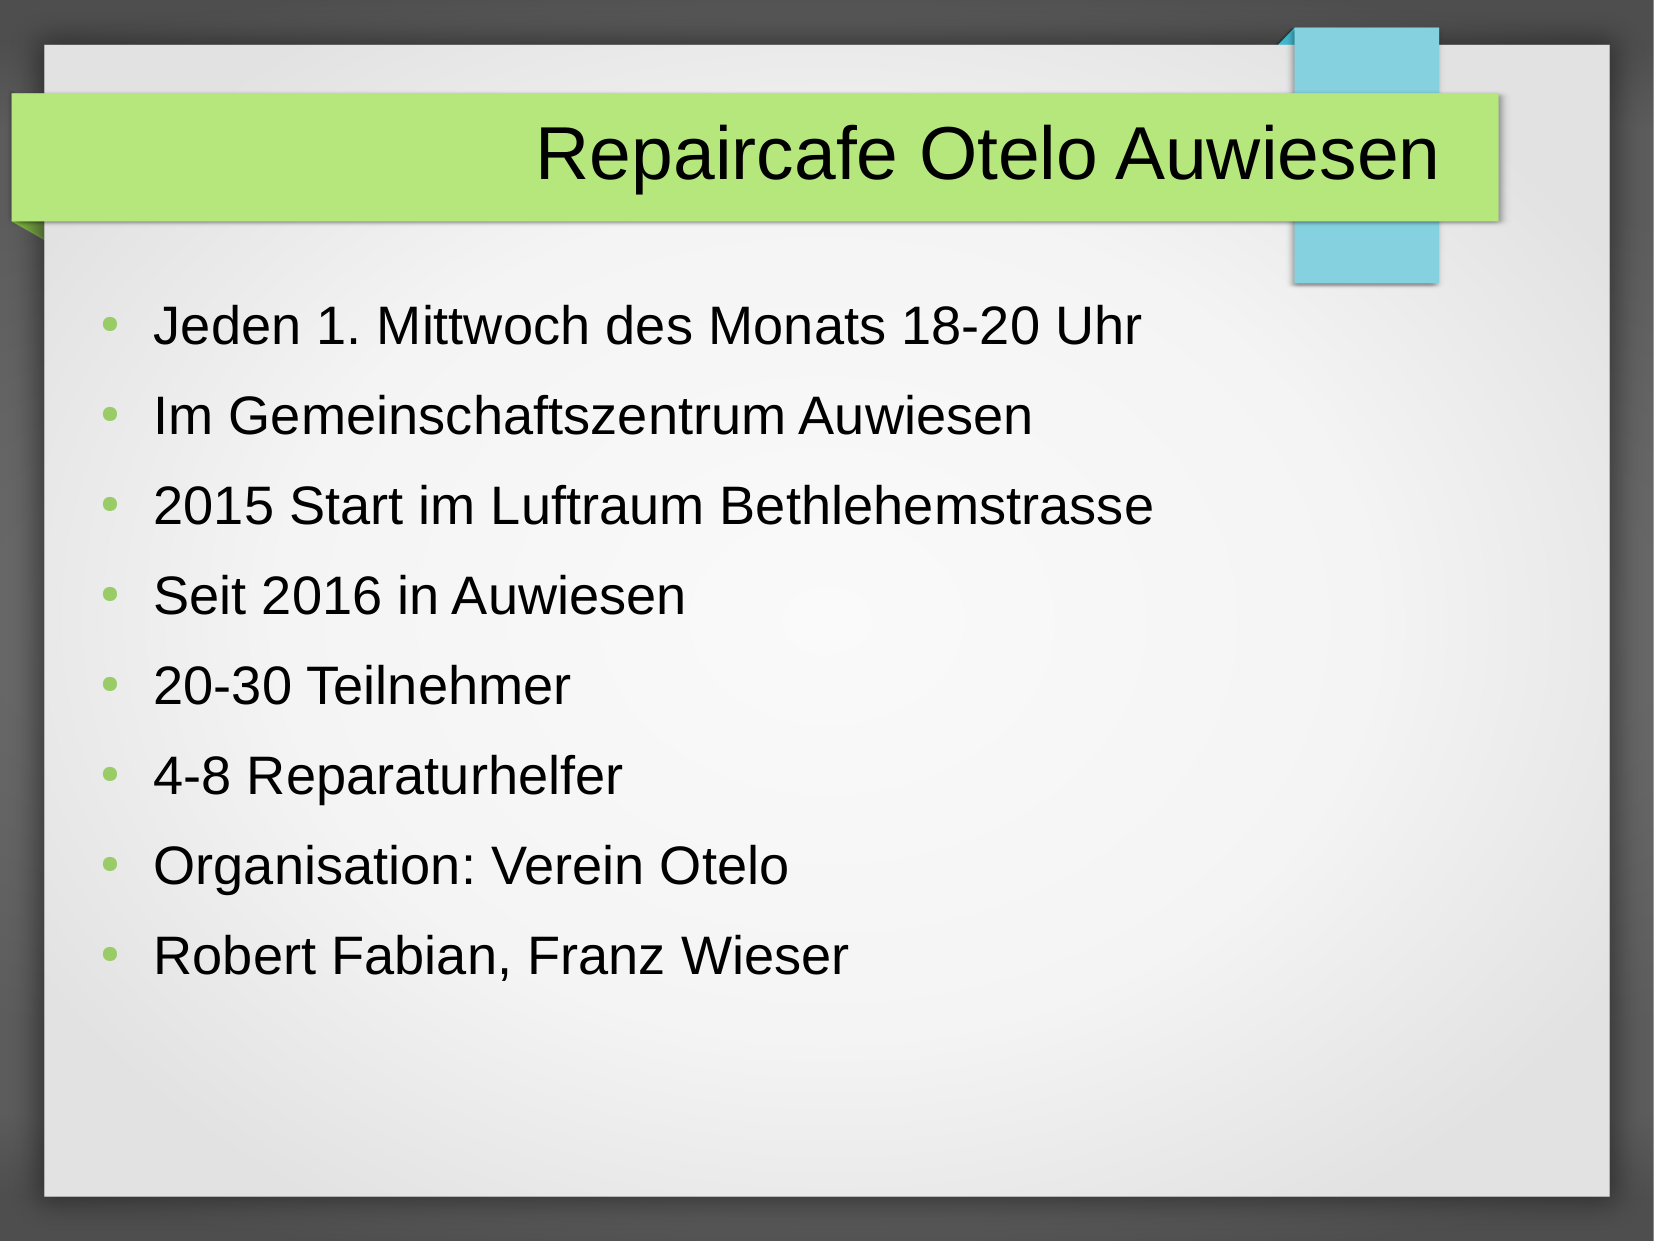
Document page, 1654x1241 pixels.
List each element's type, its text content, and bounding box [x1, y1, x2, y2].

picture [0, 0, 1654, 1241]
title Repaircafe Otelo Auwiesen [259, 94, 1441, 213]
list Jeden 1. Mittwoch des Monats 18-20 Uhr Im Gemeinschaftszentrum Auwiesen 2015 Start im Luftraum Bethlehemstrasse Seit 2016 in Auwiesen 20-30 Teilnehmer 4-8 Reparaturhelfer Organisation: Verein Otelo Robert Fabian, Franz Wieser [82, 295, 1571, 1015]
